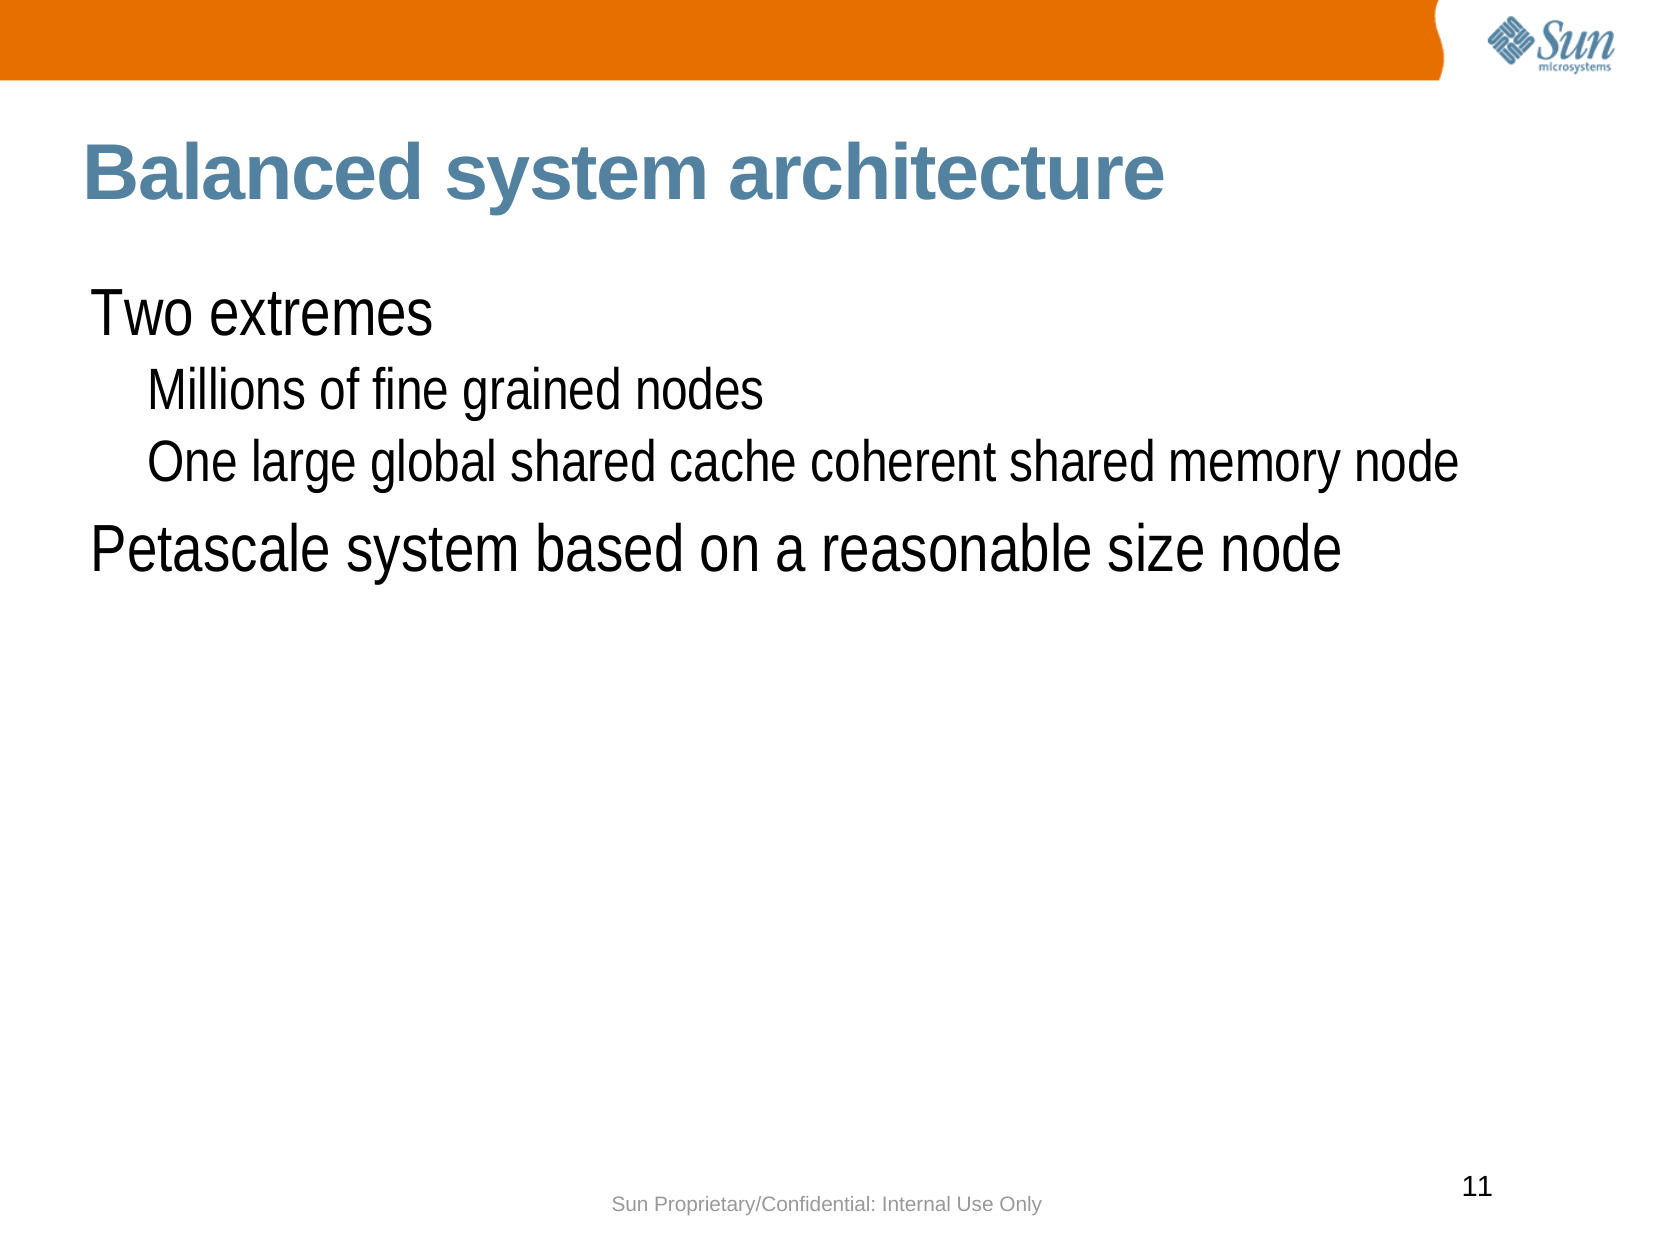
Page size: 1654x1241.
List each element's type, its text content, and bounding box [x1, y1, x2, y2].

list Two extremes Millions of fine grained nodes One large global shared cache coherent shared memory node Petascale system based on a reasonable size node [71, 283, 1545, 1121]
picture [0, 0, 1654, 83]
title Balanced system architecture [82, 135, 1585, 251]
